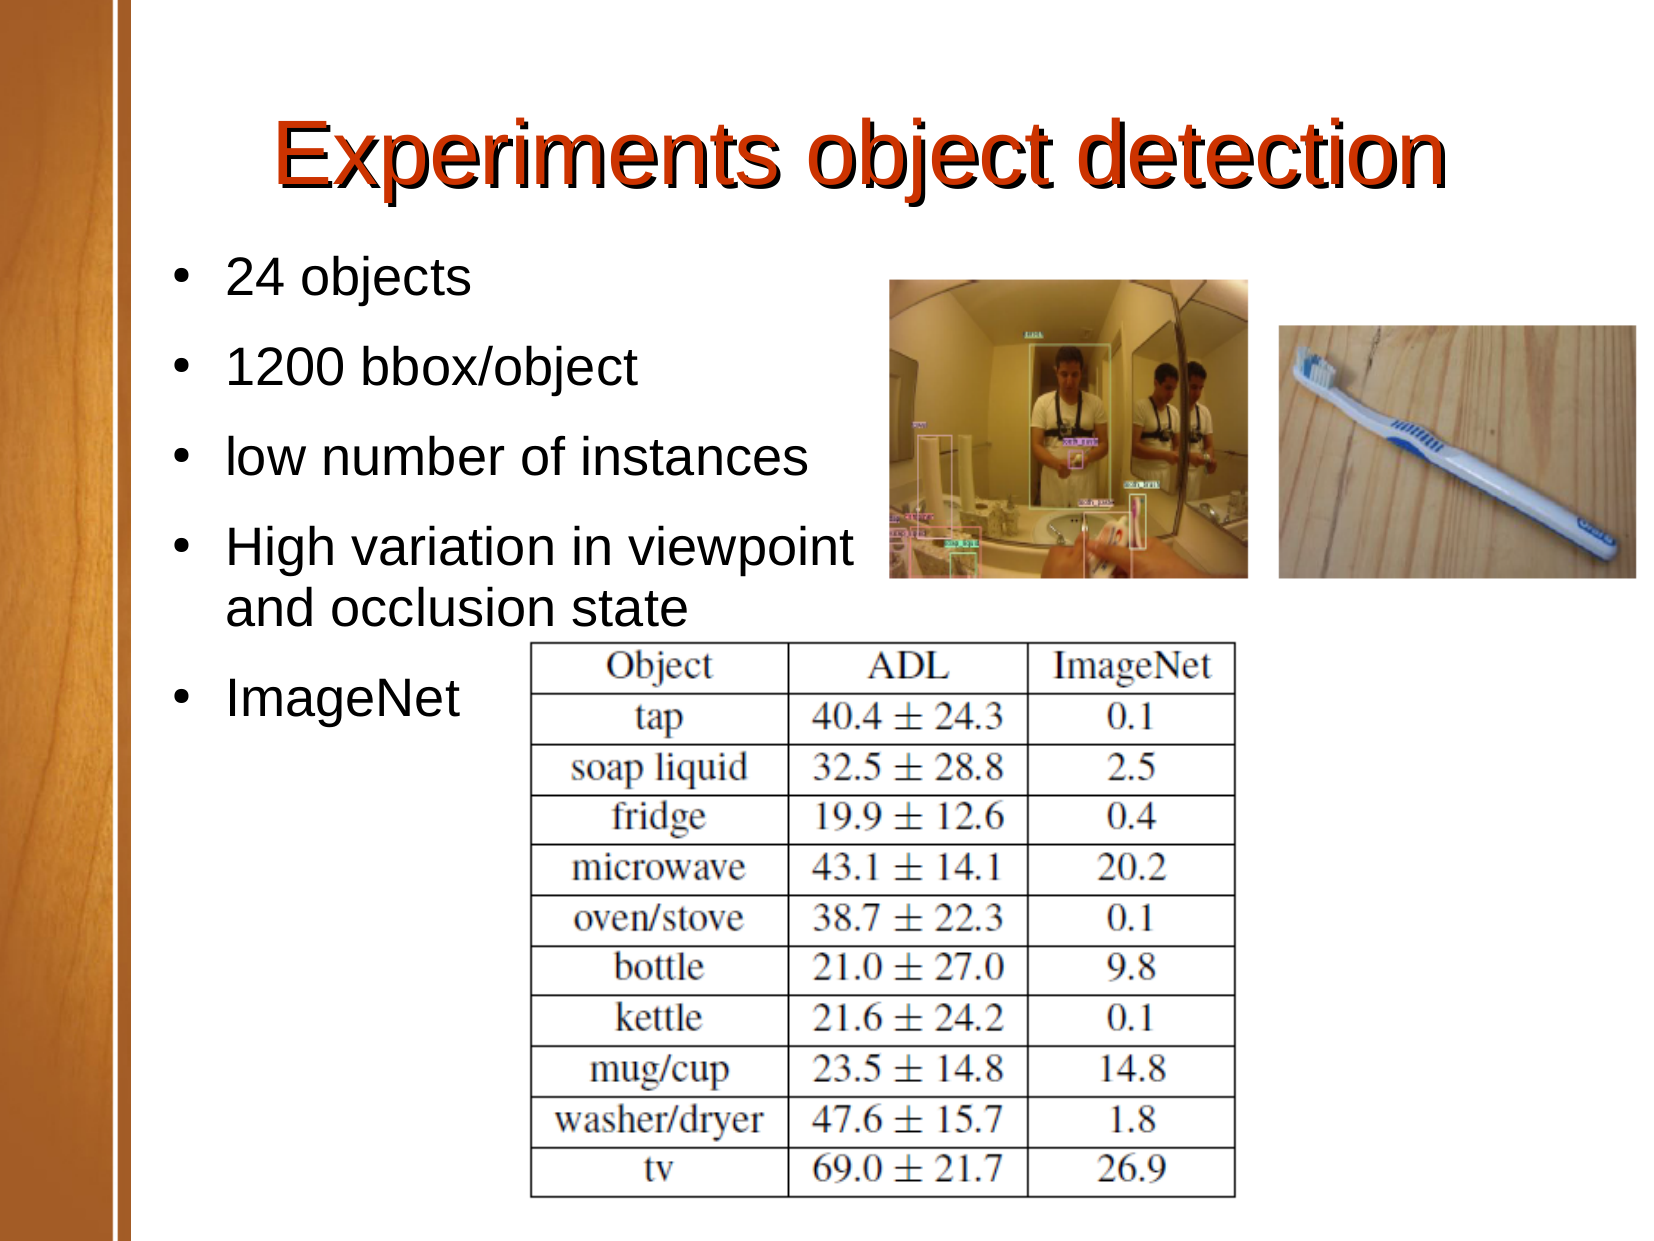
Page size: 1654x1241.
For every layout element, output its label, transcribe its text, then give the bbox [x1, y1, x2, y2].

picture [0, 0, 131, 1241]
picture [527, 637, 1238, 1201]
title Experiments object detection [150, 56, 1571, 250]
picture [866, 262, 1654, 601]
list 24 objects 1200 bbox/object low number of instances High variation in viewpoint and occlusion state ImageNet [154, 246, 1576, 1051]
